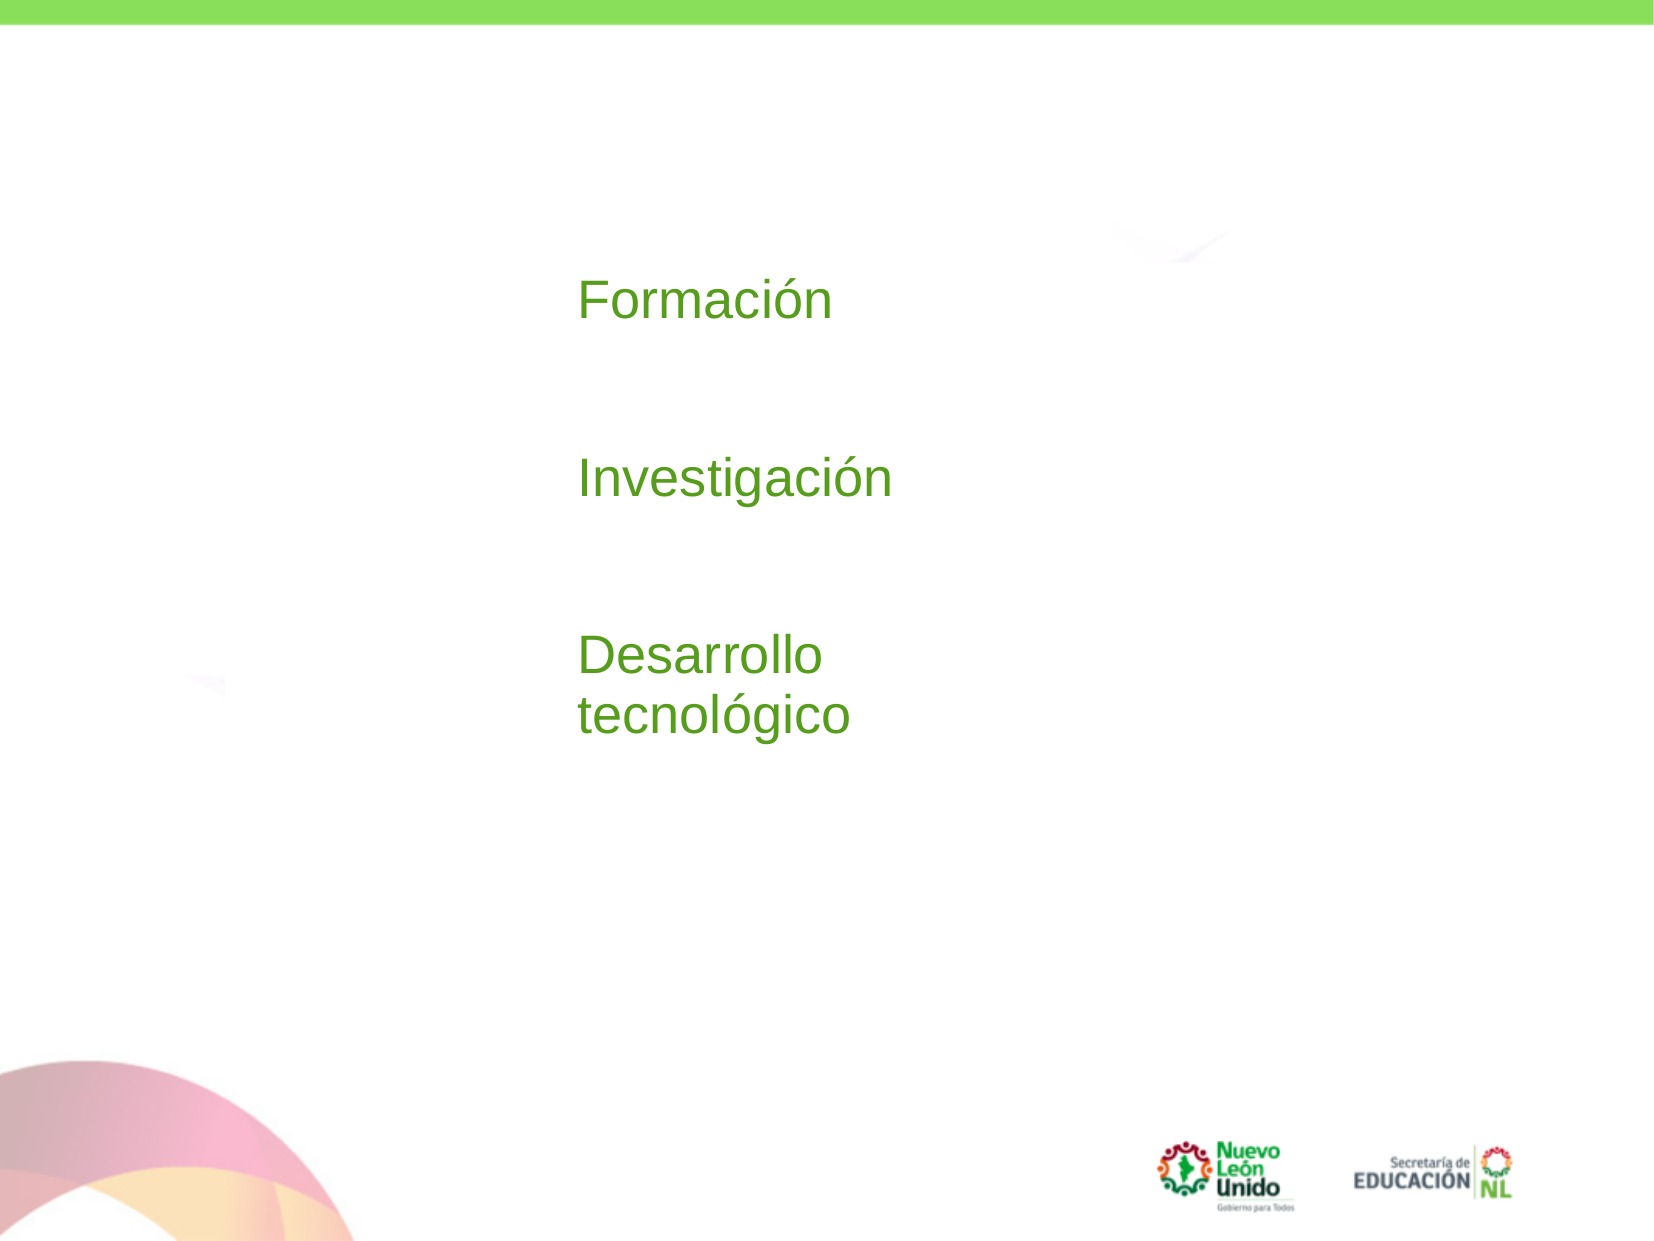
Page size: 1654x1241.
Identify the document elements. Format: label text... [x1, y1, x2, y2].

text_box Desarrollo tecnológico [562, 616, 1126, 753]
text_box Investigación [562, 439, 1126, 521]
text_box Formación [562, 262, 1126, 344]
picture [0, 0, 1654, 1241]
